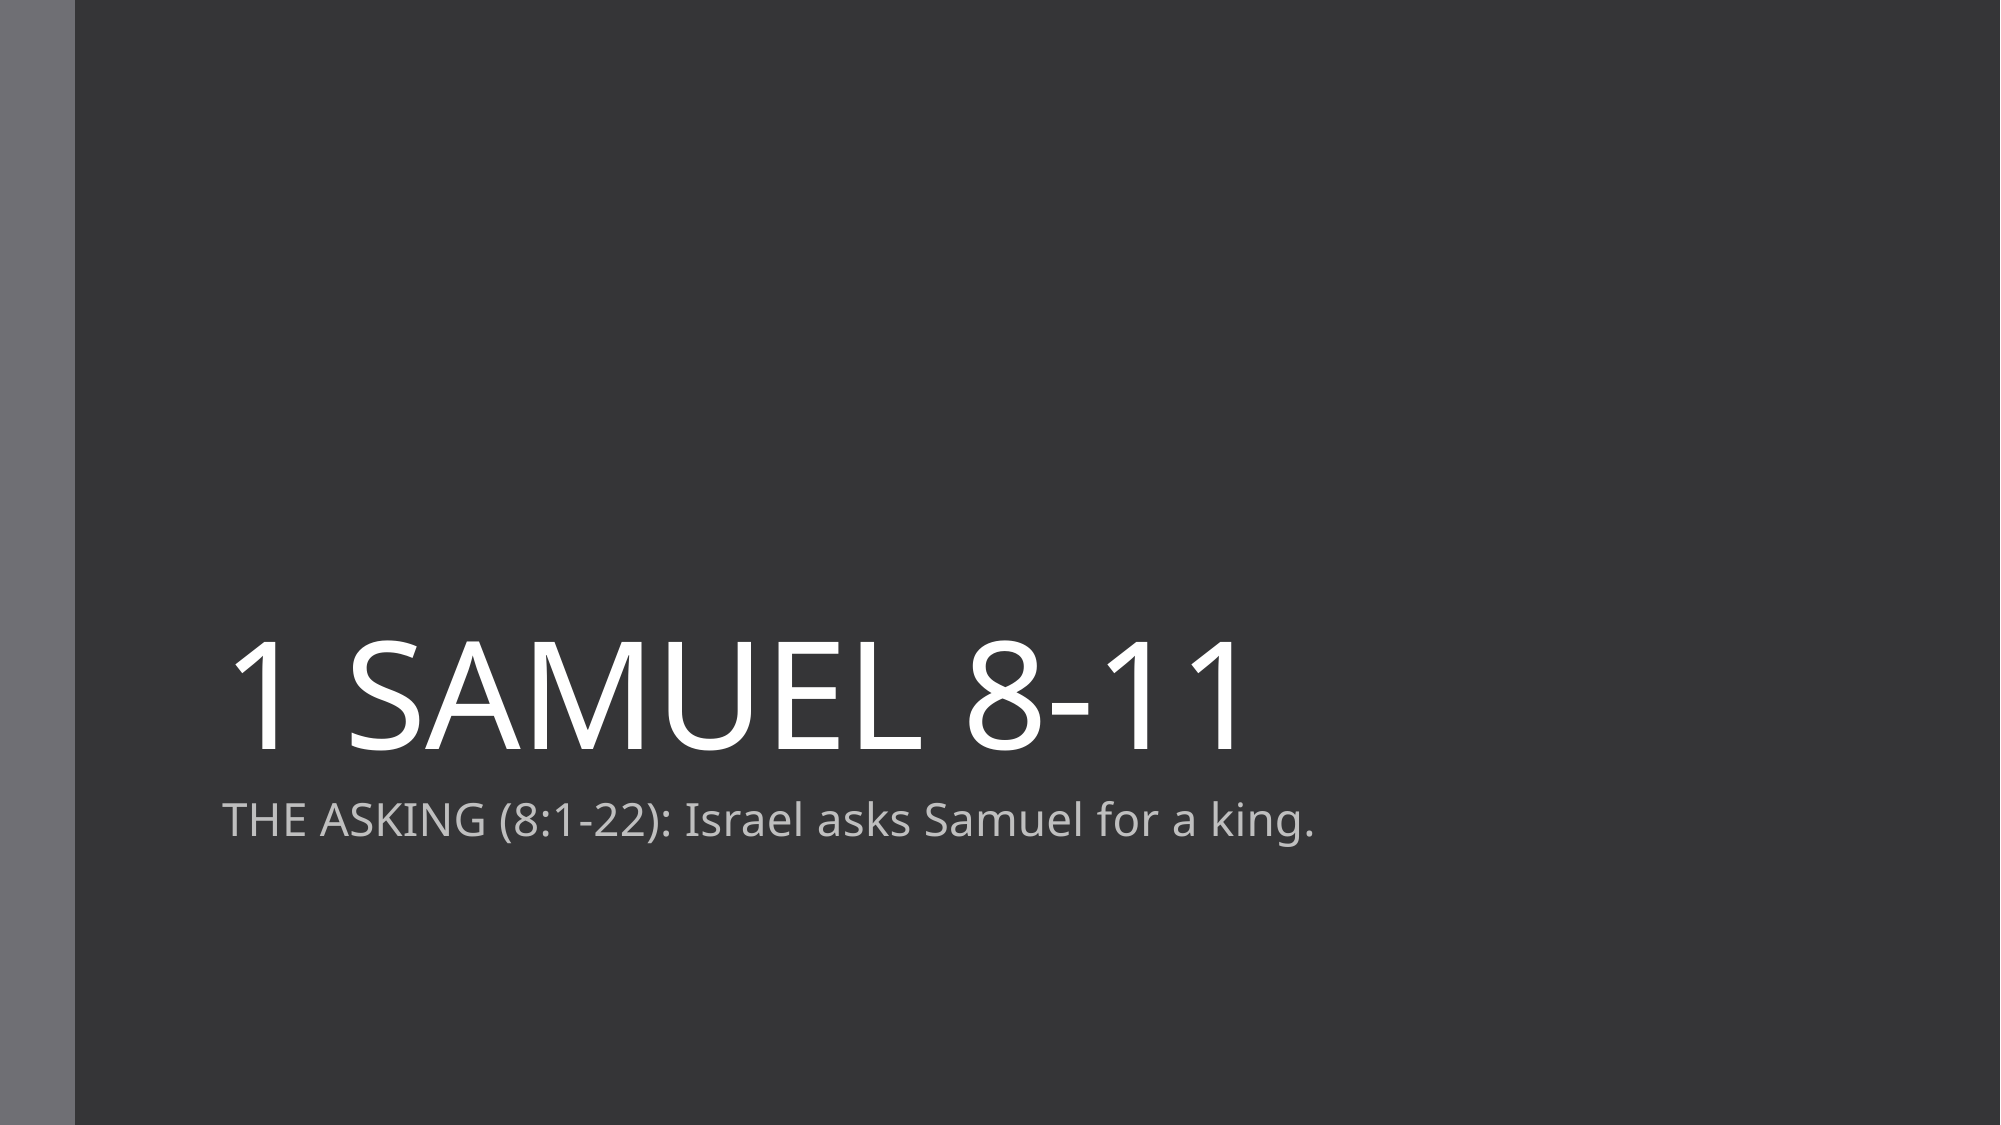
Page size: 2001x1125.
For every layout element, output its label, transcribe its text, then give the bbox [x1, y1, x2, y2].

title 1 SAMUEL 8-11 [206, 124, 1752, 787]
subtitle THE ASKING (8:1-22): Israel asks Samuel for a king. [206, 787, 1752, 1066]
